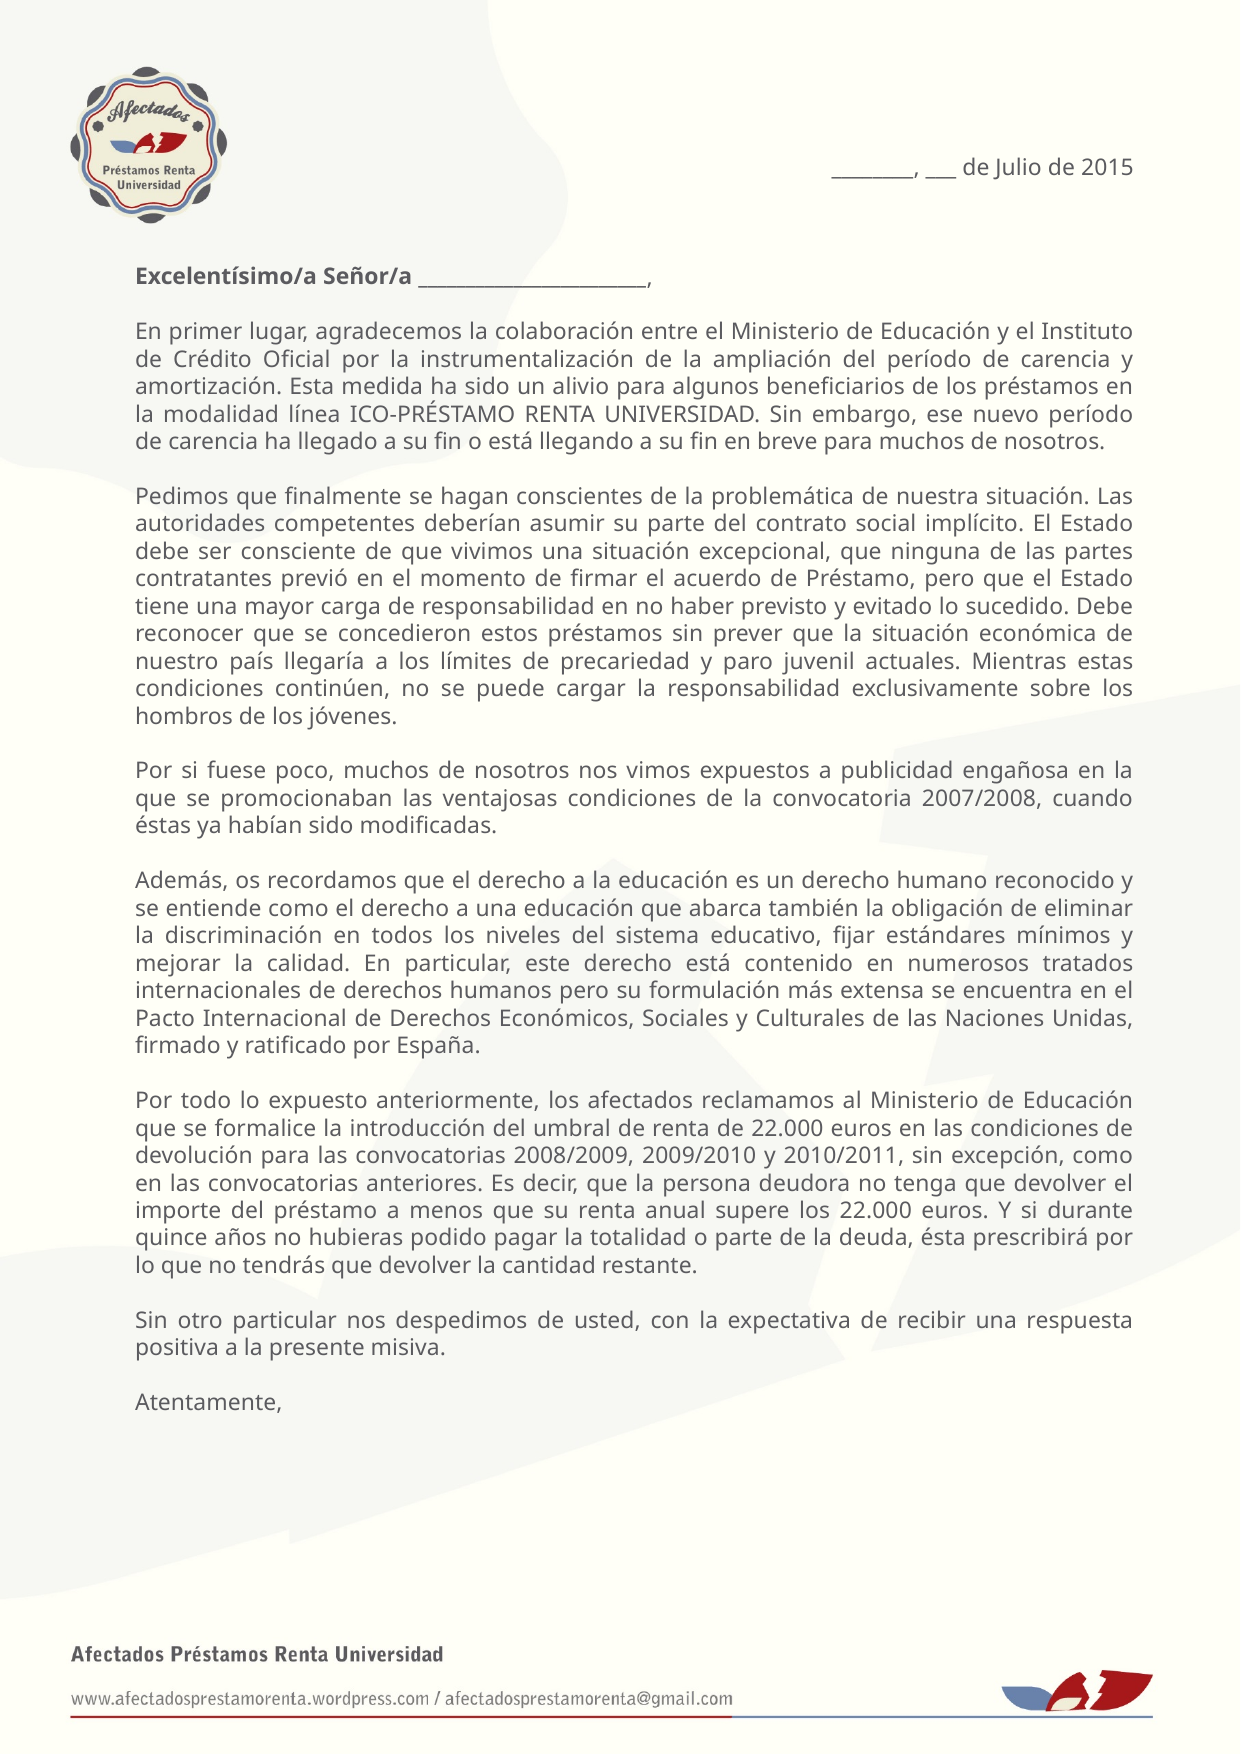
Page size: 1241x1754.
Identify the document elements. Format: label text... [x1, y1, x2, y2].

picture [0, 0, 1241, 1754]
text_box ________, ___ de Julio de 2015 Excelentísimo/a Señor/a ________________________, En primer lugar, agradecemos la colaboración entre el Ministerio de Educación y el Instituto de Crédito Oficial por la instrumentalización de la ampliación del período de carencia y amortización. Esta medida ha sido un alivio para algunos beneficiarios de los préstamos en la modalidad línea ICO-PRÉSTAMO RENTA UNIVERSIDAD. Sin embargo, ese nuevo período de carencia ha llegado a su fin o está llegando a su fin en breve para muchos de nosotros. Pedimos que finalmente se hagan conscientes de la problemática de nuestra situación. Las autoridades competentes deberían asumir su parte del contrato social implícito. El Estado debe ser consciente de que vivimos una situación excepcional, que ninguna de las partes contratantes previó en el momento de firmar el acuerdo de Préstamo, pero que el Estado tiene una mayor carga de responsabilidad en no haber previsto y evitado lo sucedido. Debe reconocer que se concedieron estos préstamos sin prever que la situación económica de nuestro país llegaría a los límites de precariedad y paro juvenil actuales. Mientras estas condiciones continúen, no se puede cargar la responsabilidad exclusivamente sobre los hombros de los jóvenes. Por si fuese poco, muchos de nosotros nos vimos expuestos a publicidad engañosa en la que se promocionaban las ventajosas condiciones de la convocatoria 2007/2008, cuando éstas ya habían sido modificadas. Además, os recordamos que el derecho a la educación es un derecho humano reconocido y se entiende como el derecho a una educación que abarca también la obligación de eliminar la discriminación en todos los niveles del sistema educativo, fijar estándares mínimos y mejorar la calidad. En particular, este derecho está contenido en numerosos tratados internacionales de derechos humanos pero su formulación más extensa se encuentra en el Pacto Internacional de Derechos Económicos, Sociales y Culturales de las Naciones Unidas, firmado y ratificado por España. Por todo lo expuesto anteriormente, los afectados reclamamos al Ministerio de Educación que se formalice la introducción del umbral de renta de 22.000 euros en las condiciones de devolución para las convocatorias 2008/2009, 2009/2010 y 2010/2011, sin excepción, como en las convocatorias anteriores. Es decir, que la persona deudora no tenga que devolver el importe del préstamo a menos que su renta anual supere los 22.000 euros. Y si durante quince años no hubieras podido pagar la totalidad o parte de la deuda, ésta prescribirá por lo que no tendrás que devolver la cantidad restante. Sin otro particular nos despedimos de usted, con la expectativa de recibir una respuesta positiva a la presente misiva. Atentamente, [119, 89, 1150, 1365]
